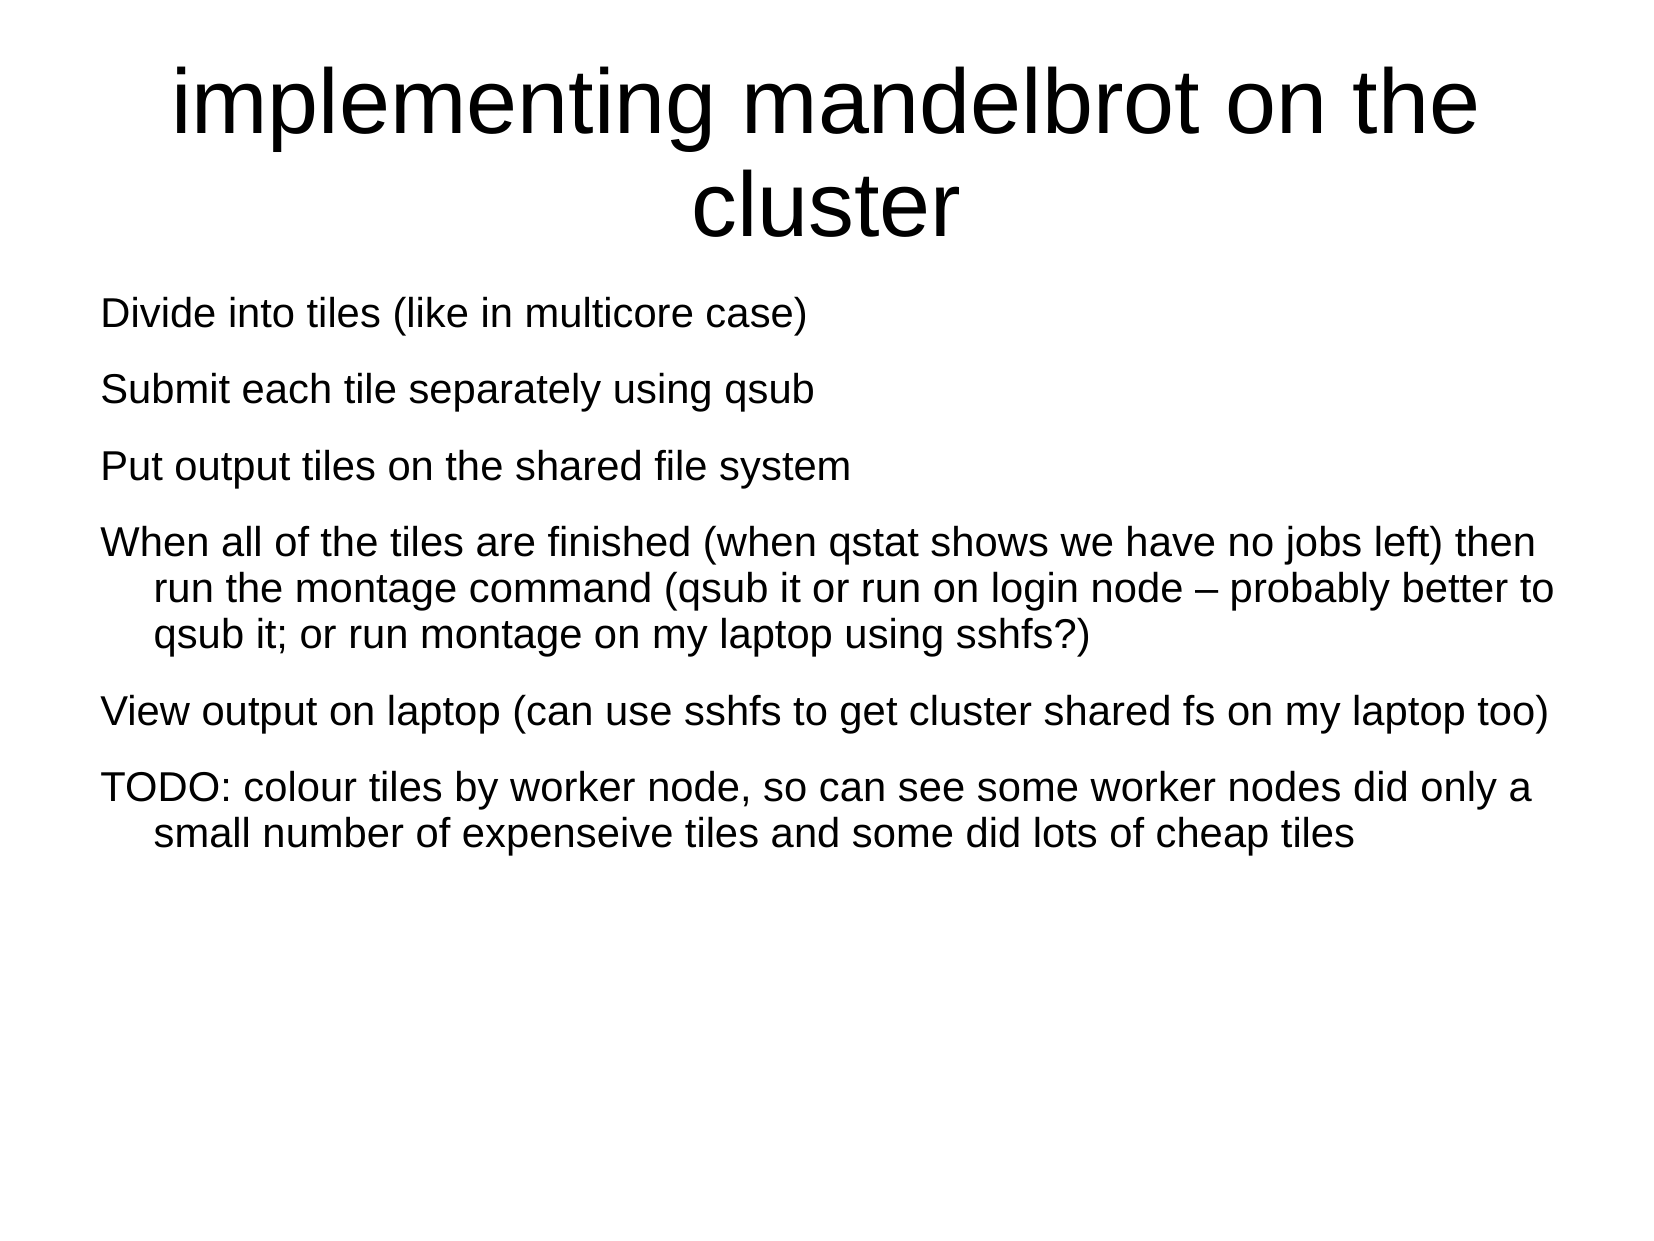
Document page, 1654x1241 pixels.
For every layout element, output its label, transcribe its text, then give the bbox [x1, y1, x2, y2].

list Divide into tiles (like in multicore case) Submit each tile separately using qsub Put output tiles on the shared file system When all of the tiles are finished (when qstat shows we have no jobs left) then run the montage command (qsub it or run on login node – probably better to qsub it; or run montage on my laptop using sshfs?) View output on laptop (can use sshfs to get cluster shared fs on my laptop too) TODO: colour tiles by worker node, so can see some worker nodes did only a small number of expenseive tiles and some did lots of cheap tiles [82, 290, 1571, 1095]
title implementing mandelbrot on the cluster [82, 47, 1571, 259]
